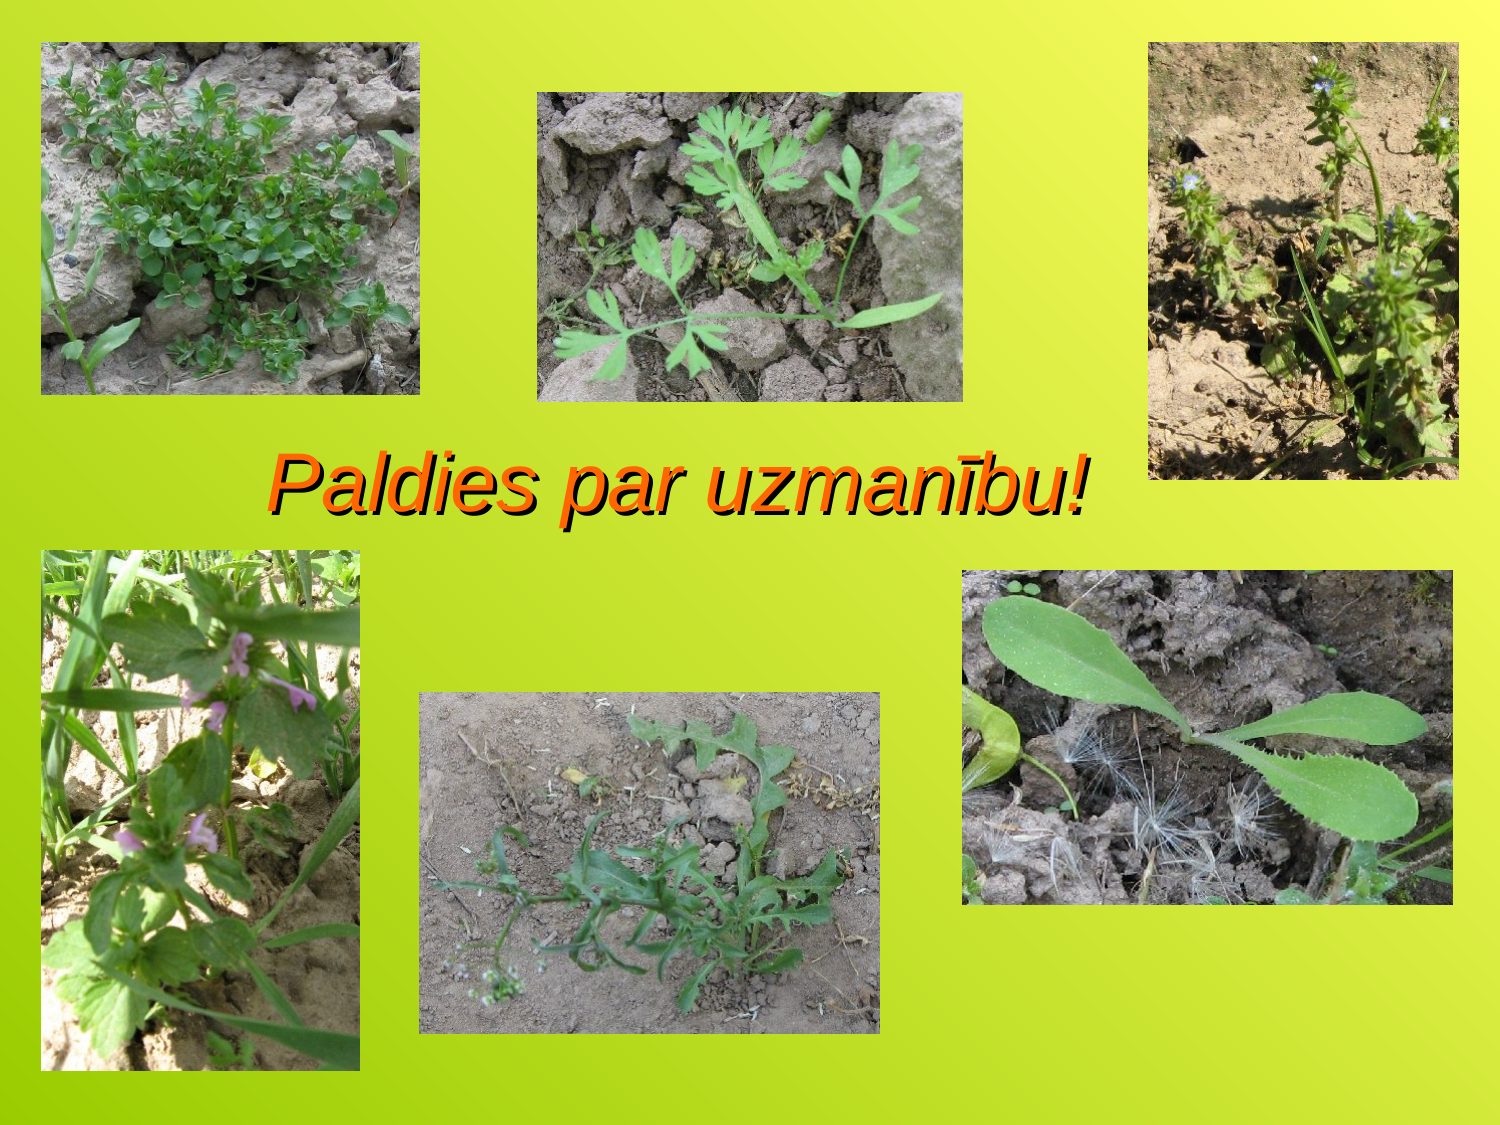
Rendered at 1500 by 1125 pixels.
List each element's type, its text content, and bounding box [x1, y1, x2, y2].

picture [41, 550, 360, 1071]
picture [537, 92, 963, 402]
picture [419, 692, 880, 1034]
picture [1148, 42, 1459, 480]
picture [962, 570, 1453, 905]
picture [41, 42, 420, 395]
text_box Paldies par uzmanību! [218, 420, 1105, 537]
